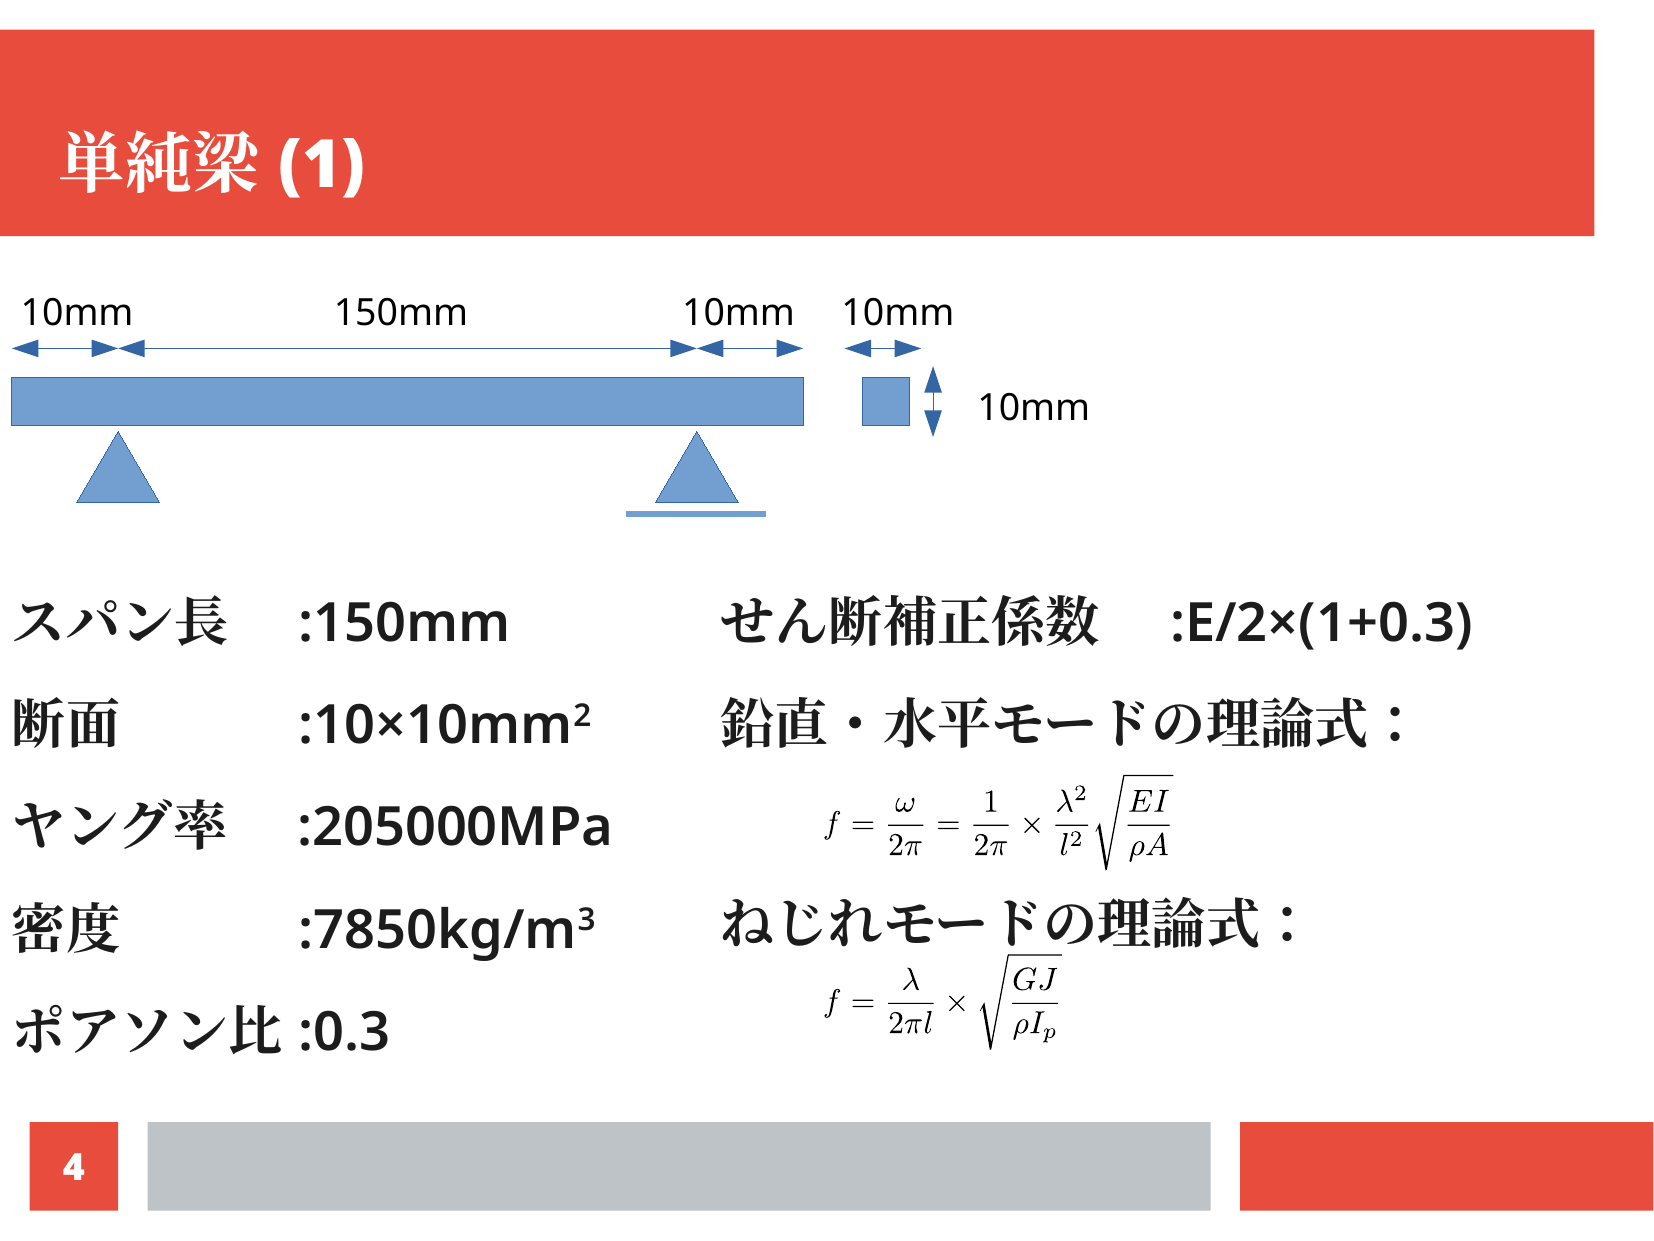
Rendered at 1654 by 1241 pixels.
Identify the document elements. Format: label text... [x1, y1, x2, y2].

text_box 10mm [667, 278, 821, 337]
title 単純梁(1) [59, 59, 1595, 207]
text_box 150mm [318, 278, 497, 337]
picture [821, 953, 1063, 1052]
text_box [655, 431, 739, 503]
picture [821, 773, 1175, 872]
list スパン長 :150mm 断面 :10×10mm2 ヤング率 :205000MPa 密度 :7850kg/m3 ポアソン比:0.3 [11, 578, 709, 1111]
list せん断補正係数 :E/2×(1+0.3) 鉛直・水平モードの理論式： ねじれモードの理論式： [720, 578, 1654, 1118]
text_box [862, 377, 910, 426]
text_box 10mm [5, 278, 160, 337]
text_box [76, 431, 160, 503]
text_box [11, 377, 804, 426]
text_box 10mm [826, 278, 981, 337]
text_box 10mm [962, 372, 1117, 432]
